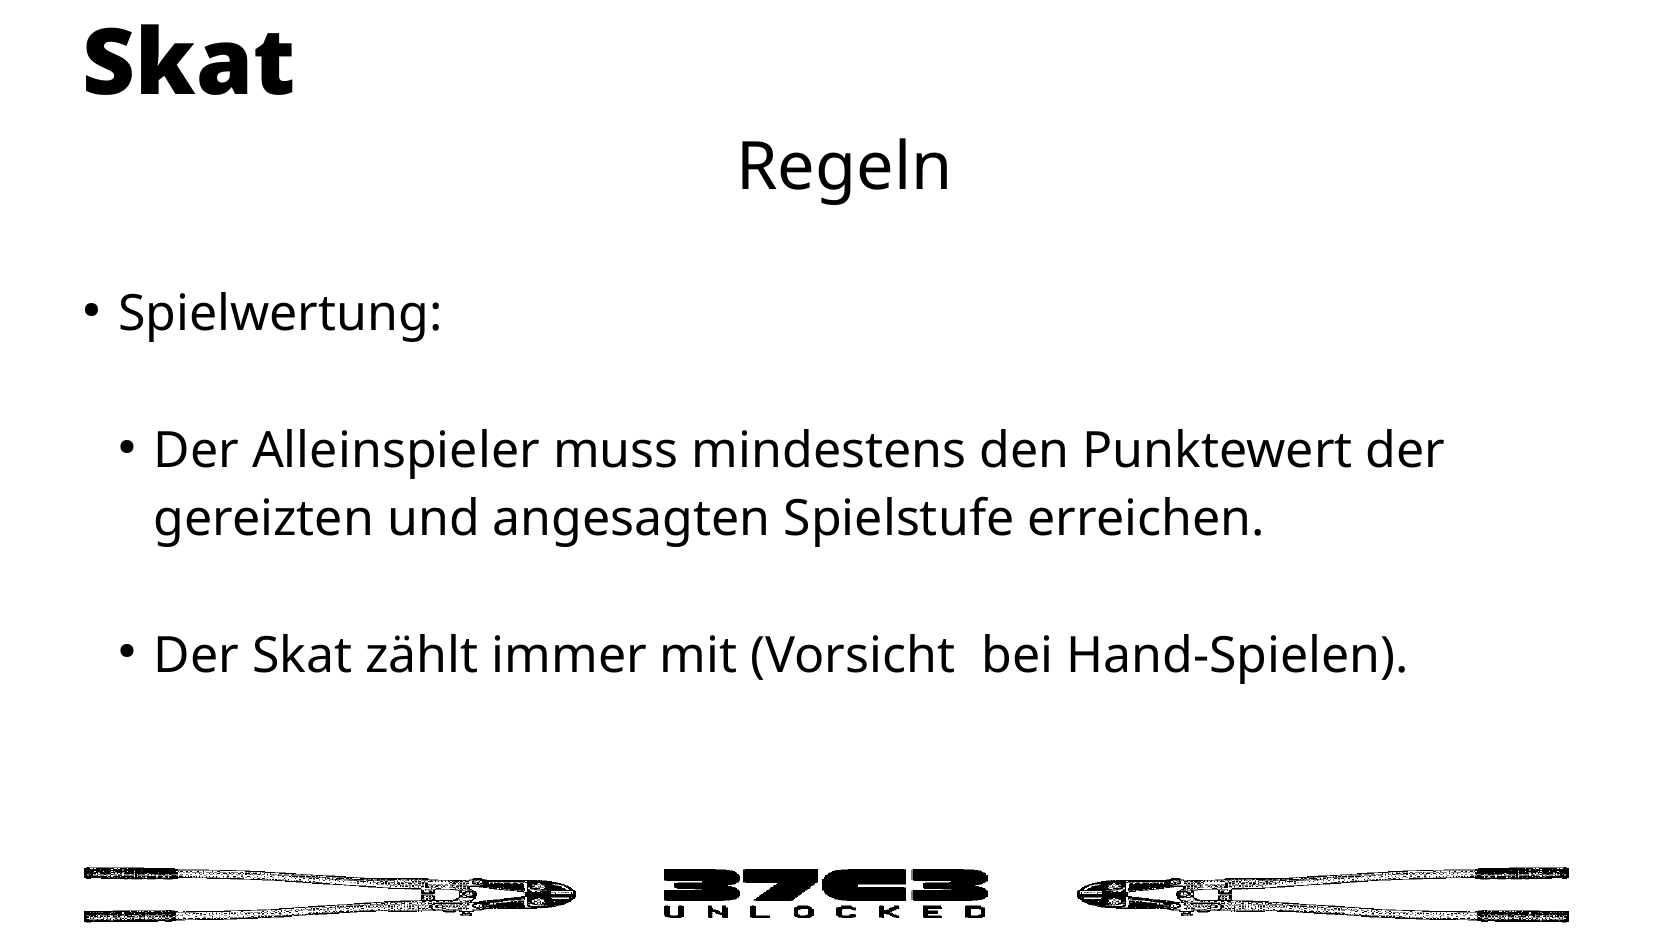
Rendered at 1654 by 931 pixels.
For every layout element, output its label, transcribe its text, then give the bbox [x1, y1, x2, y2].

subtitle Regeln Spielwertung: Der Alleinspieler muss mindestens den Punktewert der gereizten und angesagten Spielstufe erreichen. Der Skat zählt immer mit (Vorsicht bei Hand-Spielen). [82, 118, 1571, 827]
title Skat [82, 0, 1571, 118]
picture [0, 856, 1654, 931]
